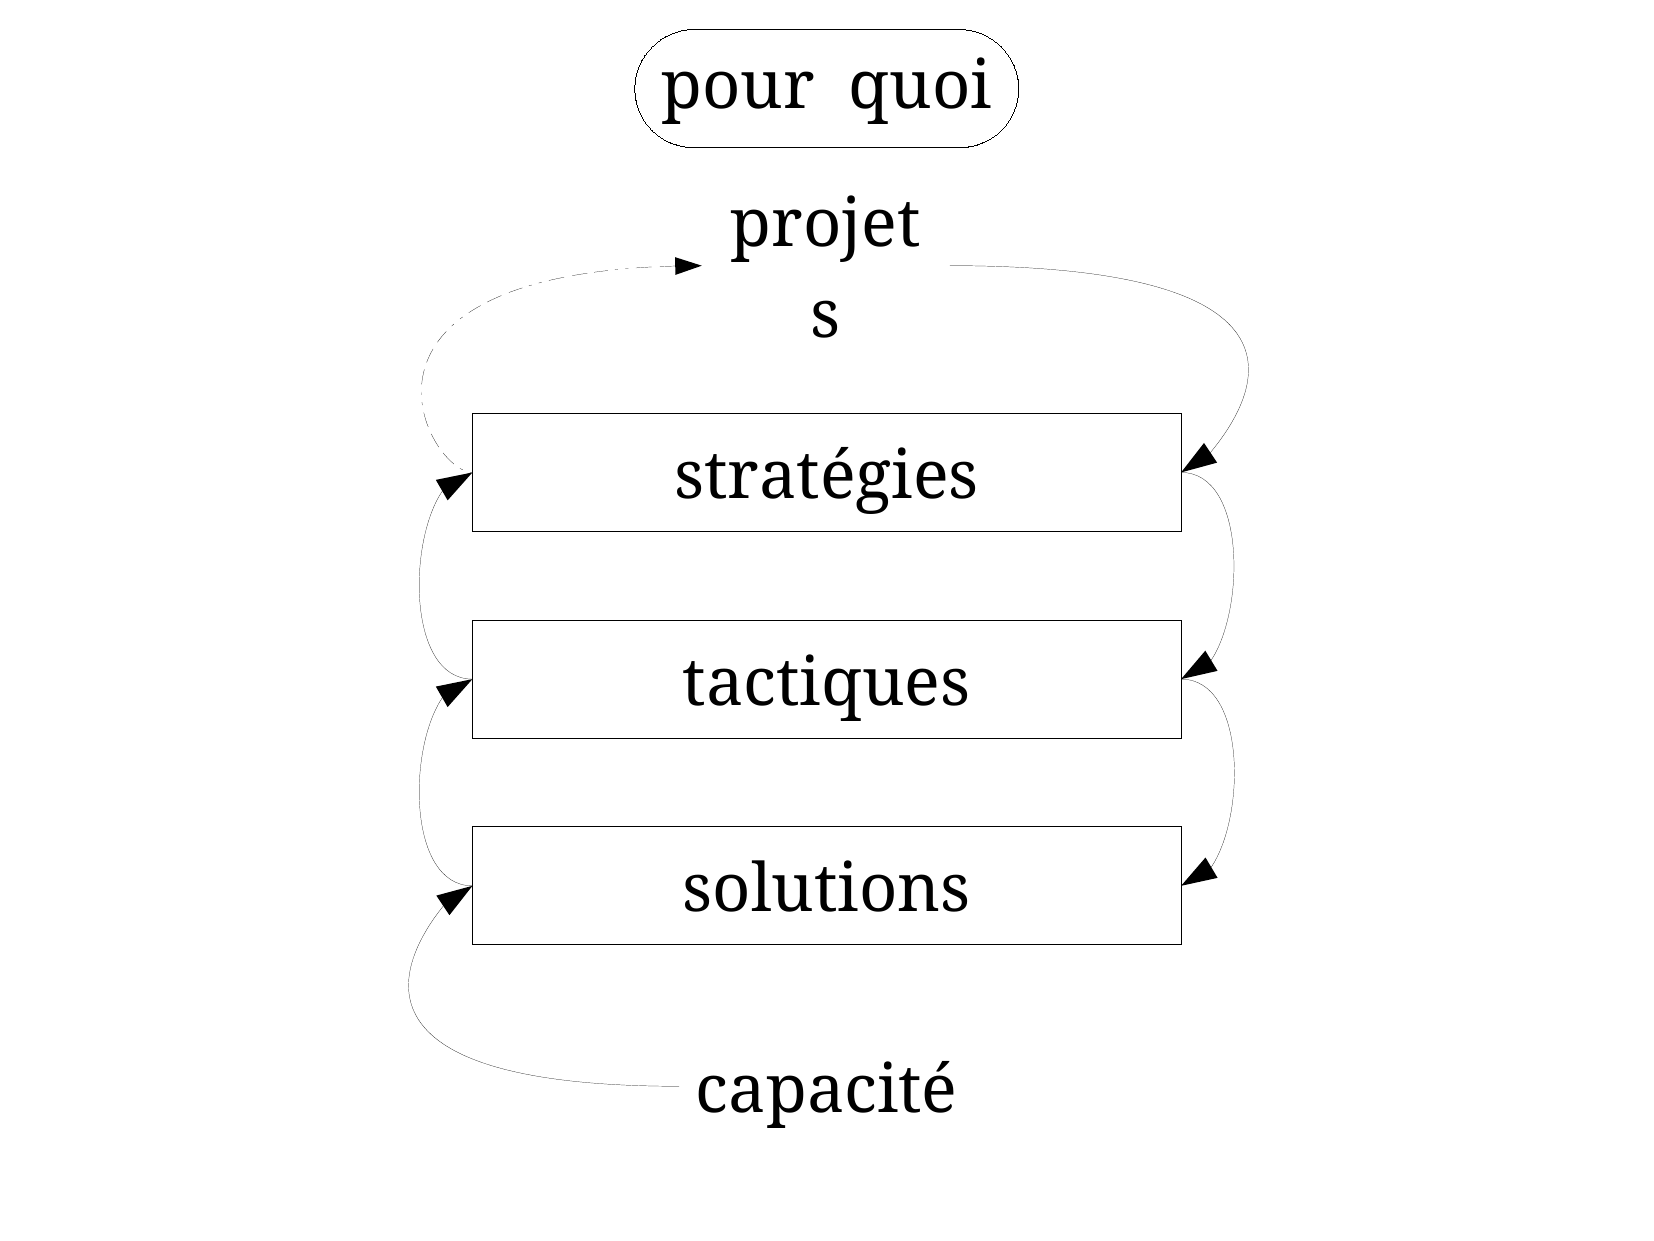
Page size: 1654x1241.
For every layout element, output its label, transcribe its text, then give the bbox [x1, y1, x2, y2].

text_box pour quoi [634, 29, 1019, 148]
text_box stratégies [472, 413, 1182, 532]
text_box capacité [679, 1033, 975, 1139]
text_box projets [701, 206, 950, 325]
text_box tactiques [472, 620, 1182, 739]
text_box solutions [472, 826, 1182, 945]
